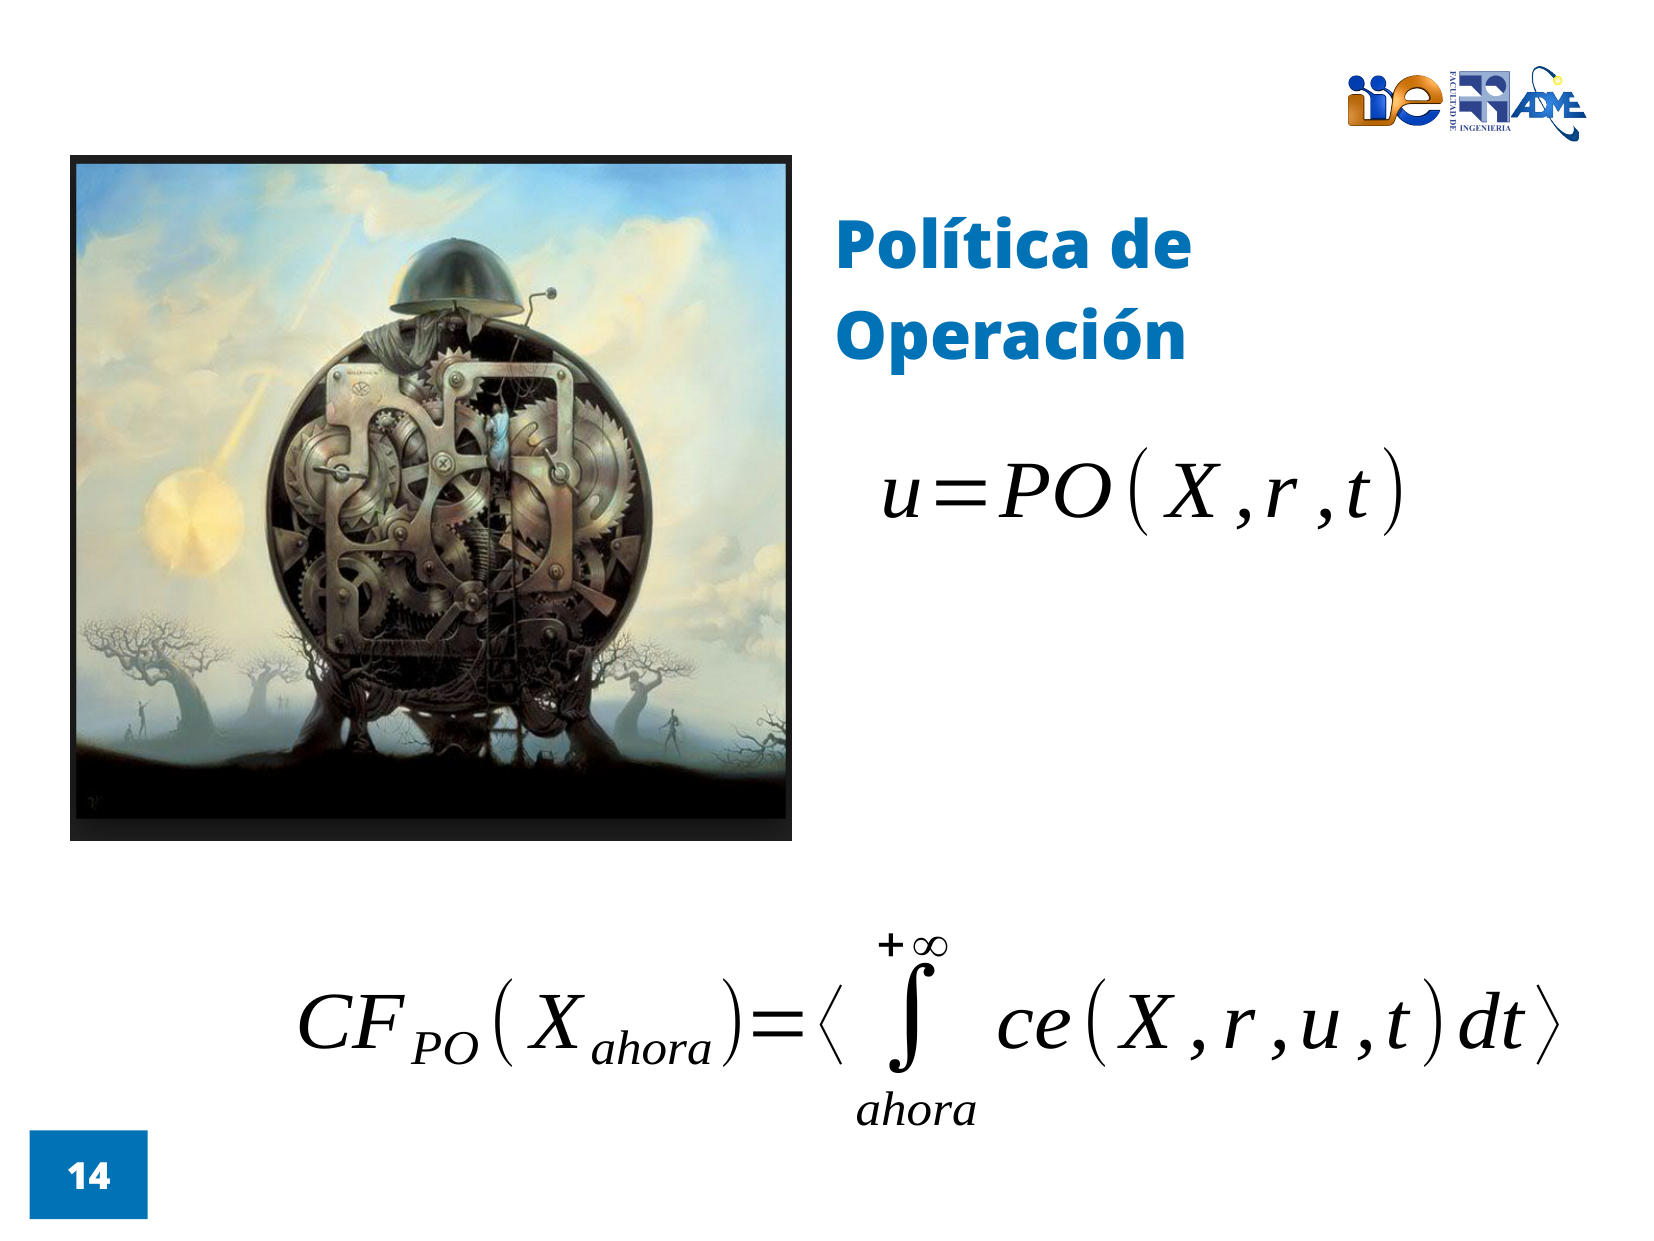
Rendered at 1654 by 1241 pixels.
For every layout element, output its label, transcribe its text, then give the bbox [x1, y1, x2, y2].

picture [1450, 66, 1589, 143]
picture [1348, 75, 1443, 126]
title Política de Operación [834, 171, 1378, 379]
picture [70, 155, 792, 841]
chart [858, 444, 1427, 543]
chart [274, 930, 1586, 1135]
